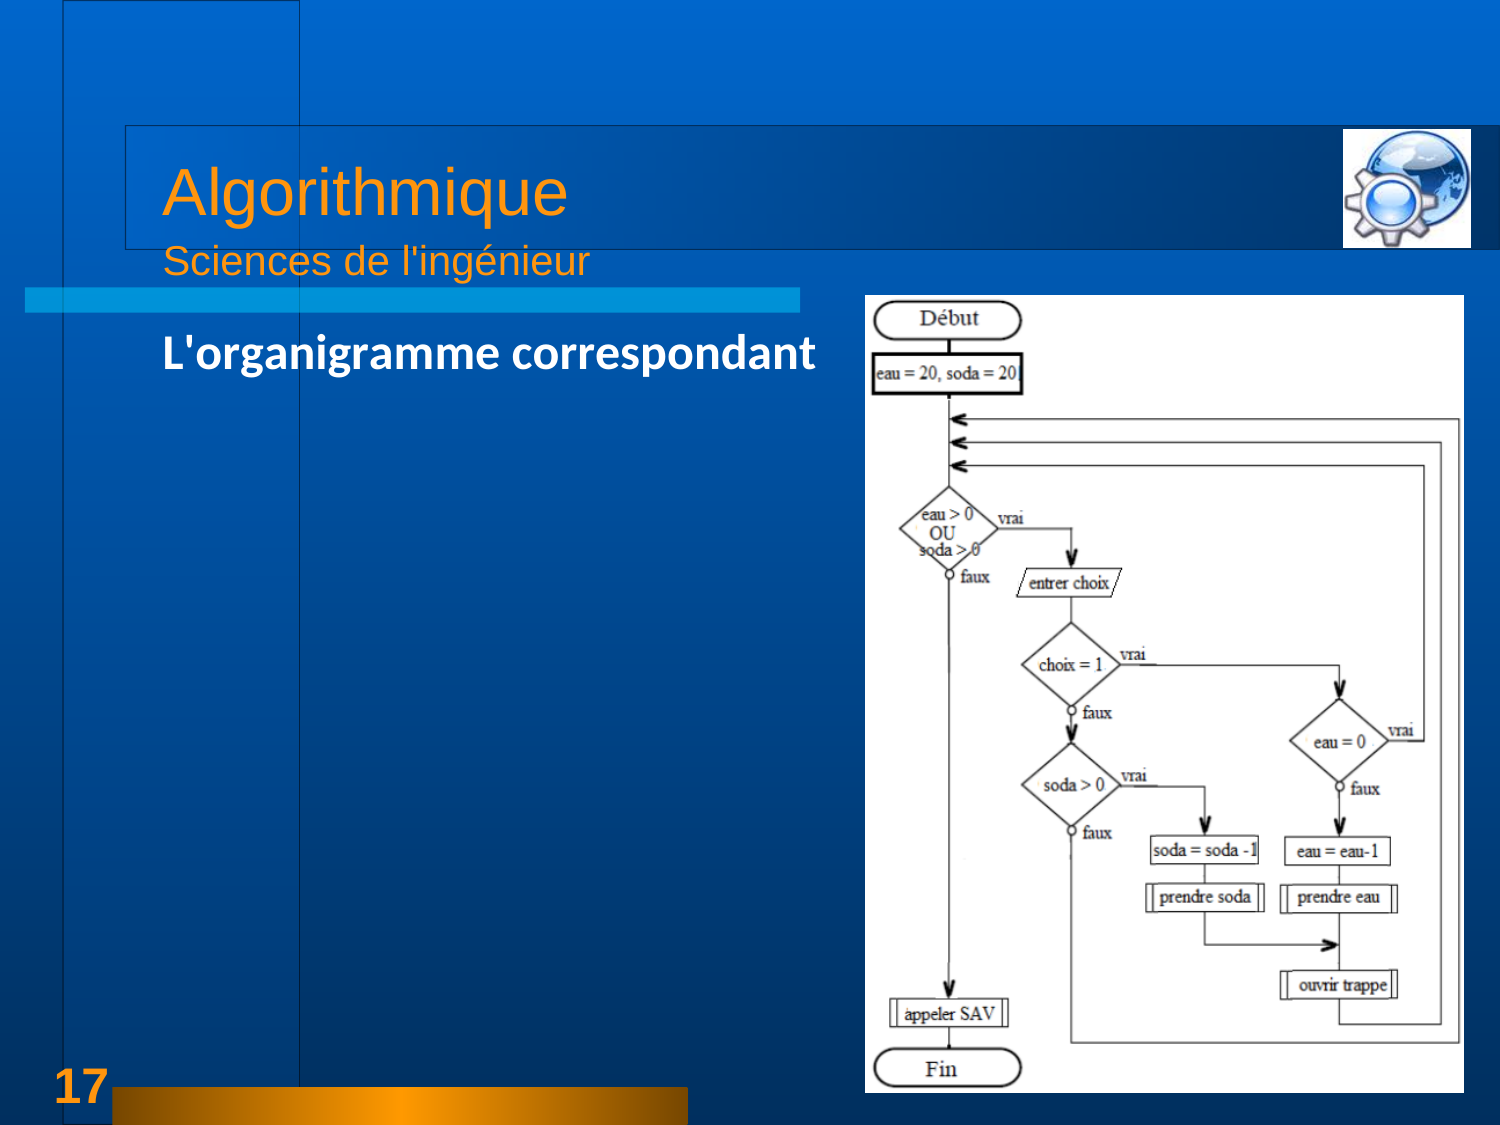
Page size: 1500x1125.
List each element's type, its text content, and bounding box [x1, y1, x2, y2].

text_box L'organigramme correspondant [147, 324, 865, 544]
picture [865, 295, 1464, 1093]
picture [1343, 129, 1471, 248]
